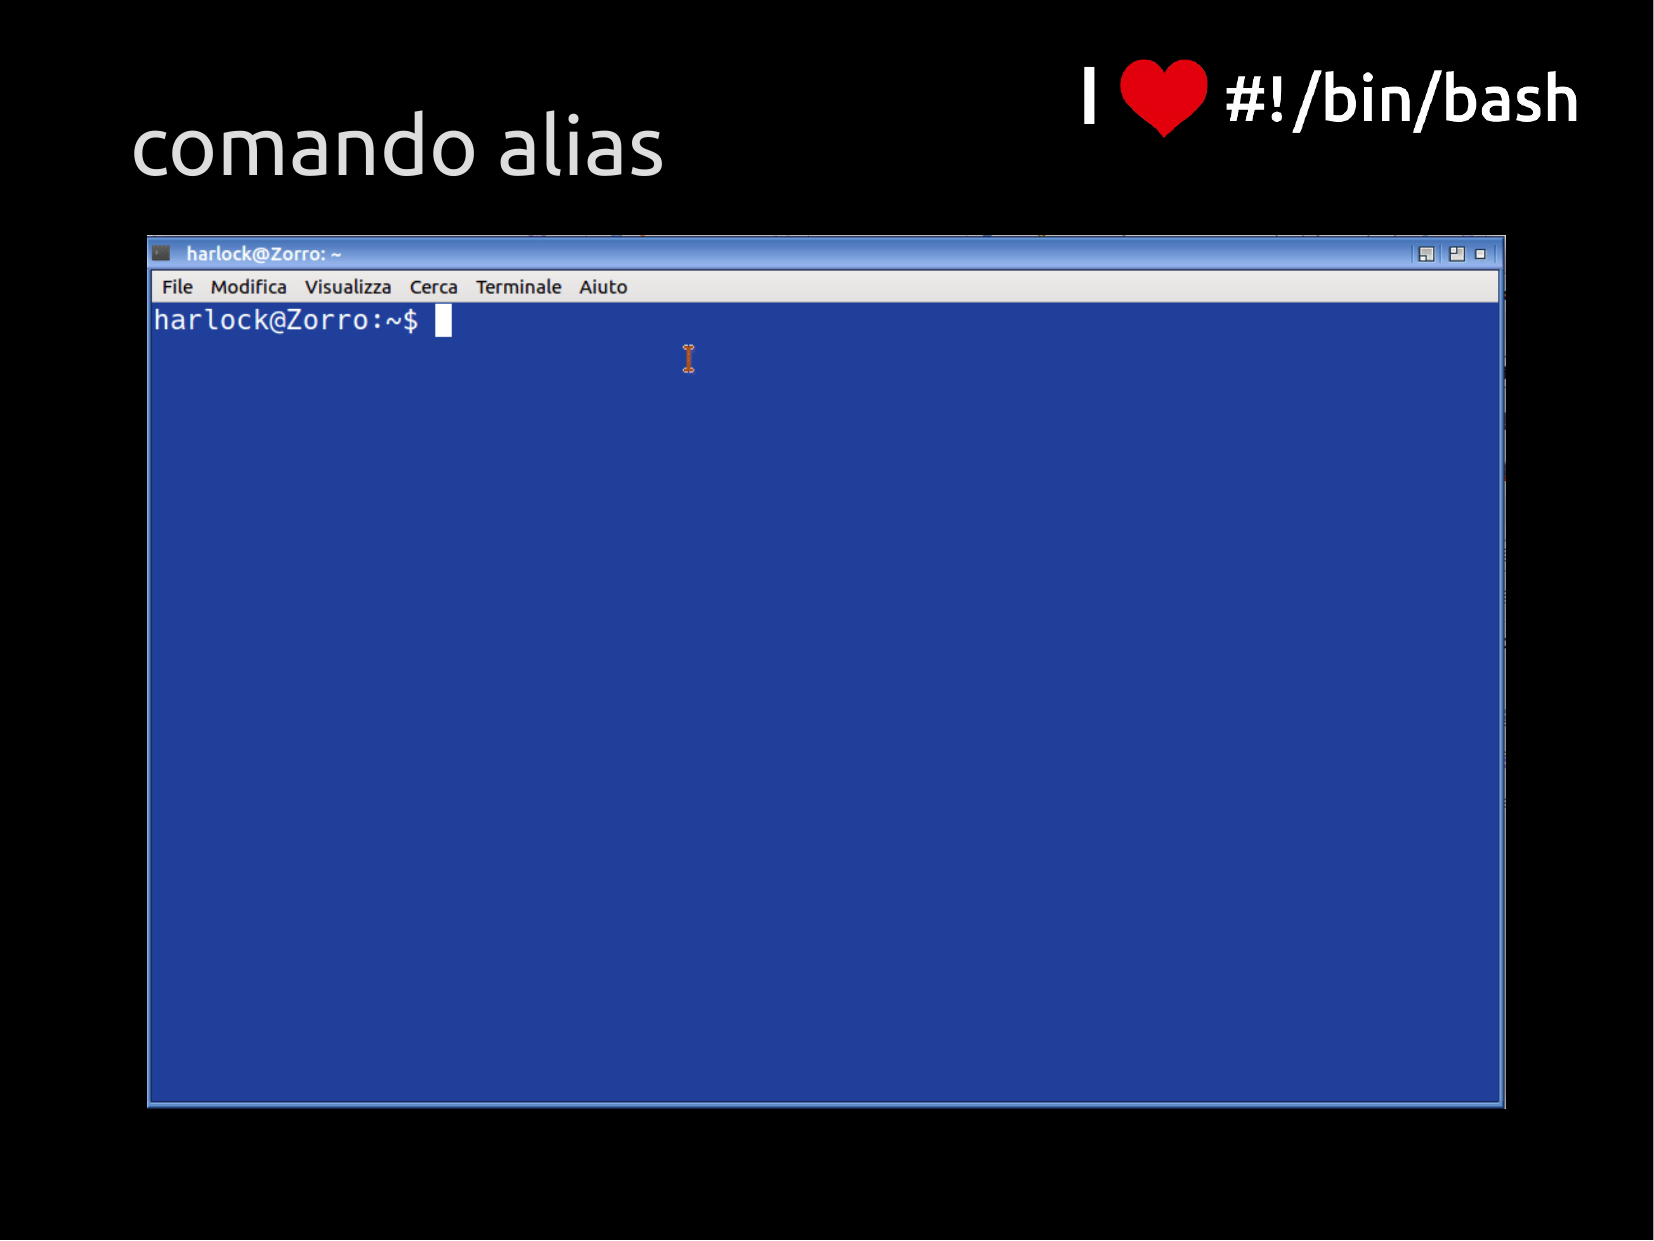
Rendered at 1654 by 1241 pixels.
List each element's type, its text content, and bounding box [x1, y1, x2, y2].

text_box comando alias [116, 90, 681, 199]
picture [1064, 45, 1595, 154]
picture [147, 235, 1506, 1109]
